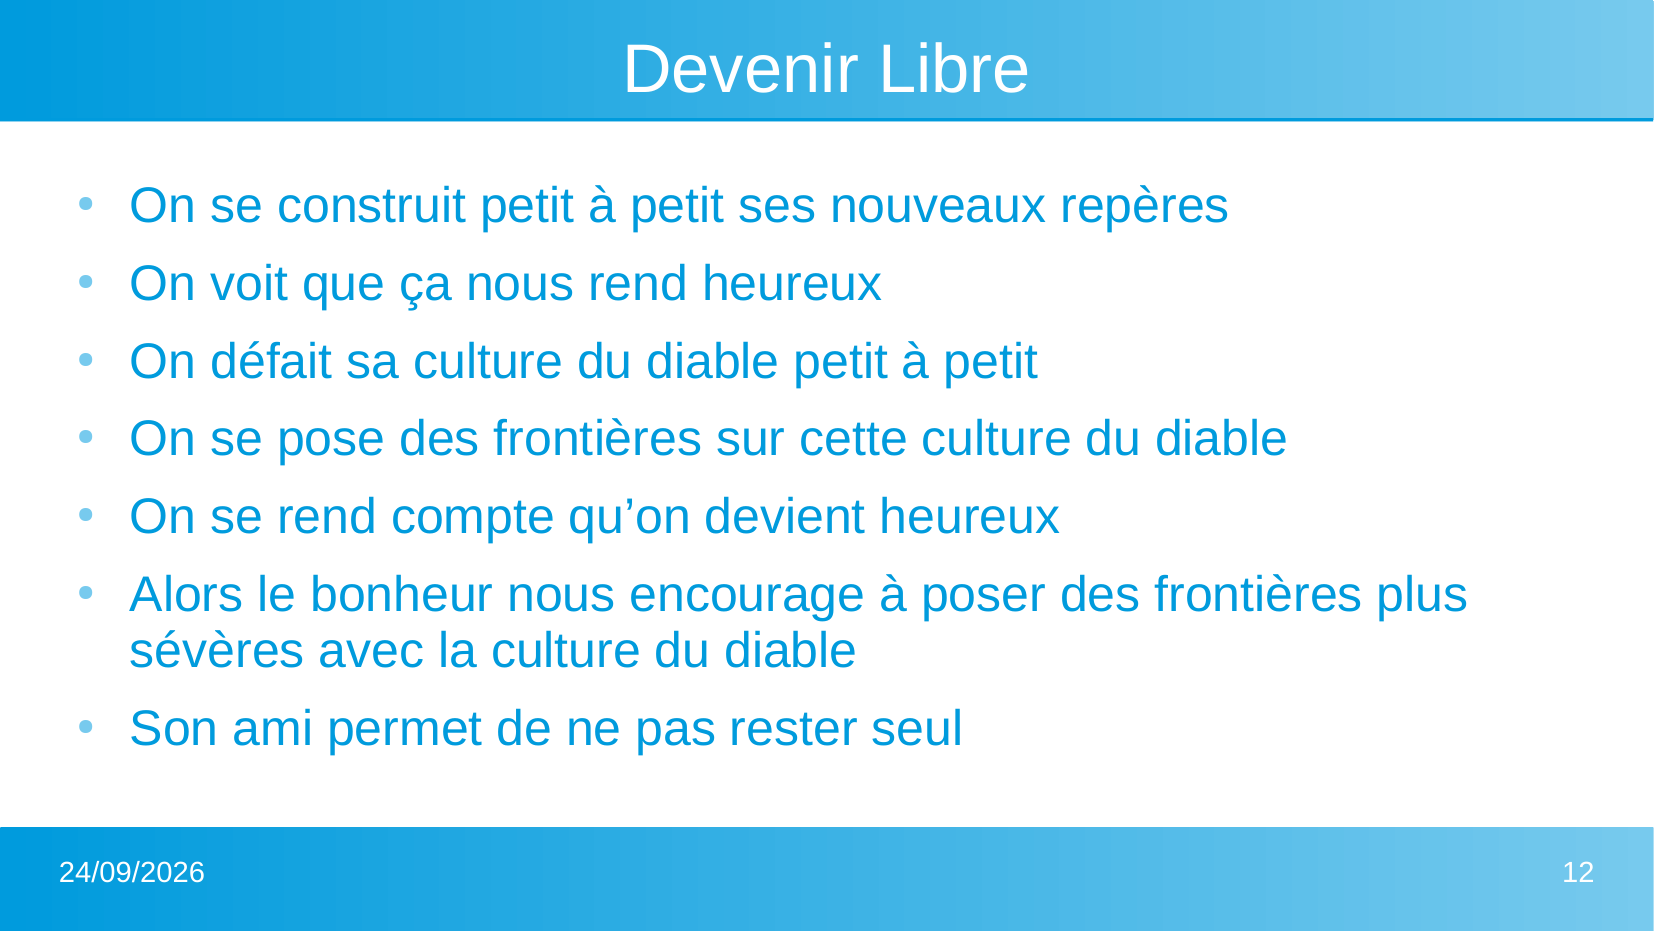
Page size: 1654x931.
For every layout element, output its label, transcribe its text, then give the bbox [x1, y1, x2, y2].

title Devenir Libre [59, 29, 1595, 108]
list On se construit petit à petit ses nouveaux repères On voit que ça nous rend heureux On défait sa culture du diable petit à petit On se pose des frontières sur cette culture du diable On se rend compte qu’on devient heureux Alors le bonheur nous encourage à poser des frontières plus sévères avec la culture du diable Son ami permet de ne pas rester seul [59, 177, 1595, 768]
